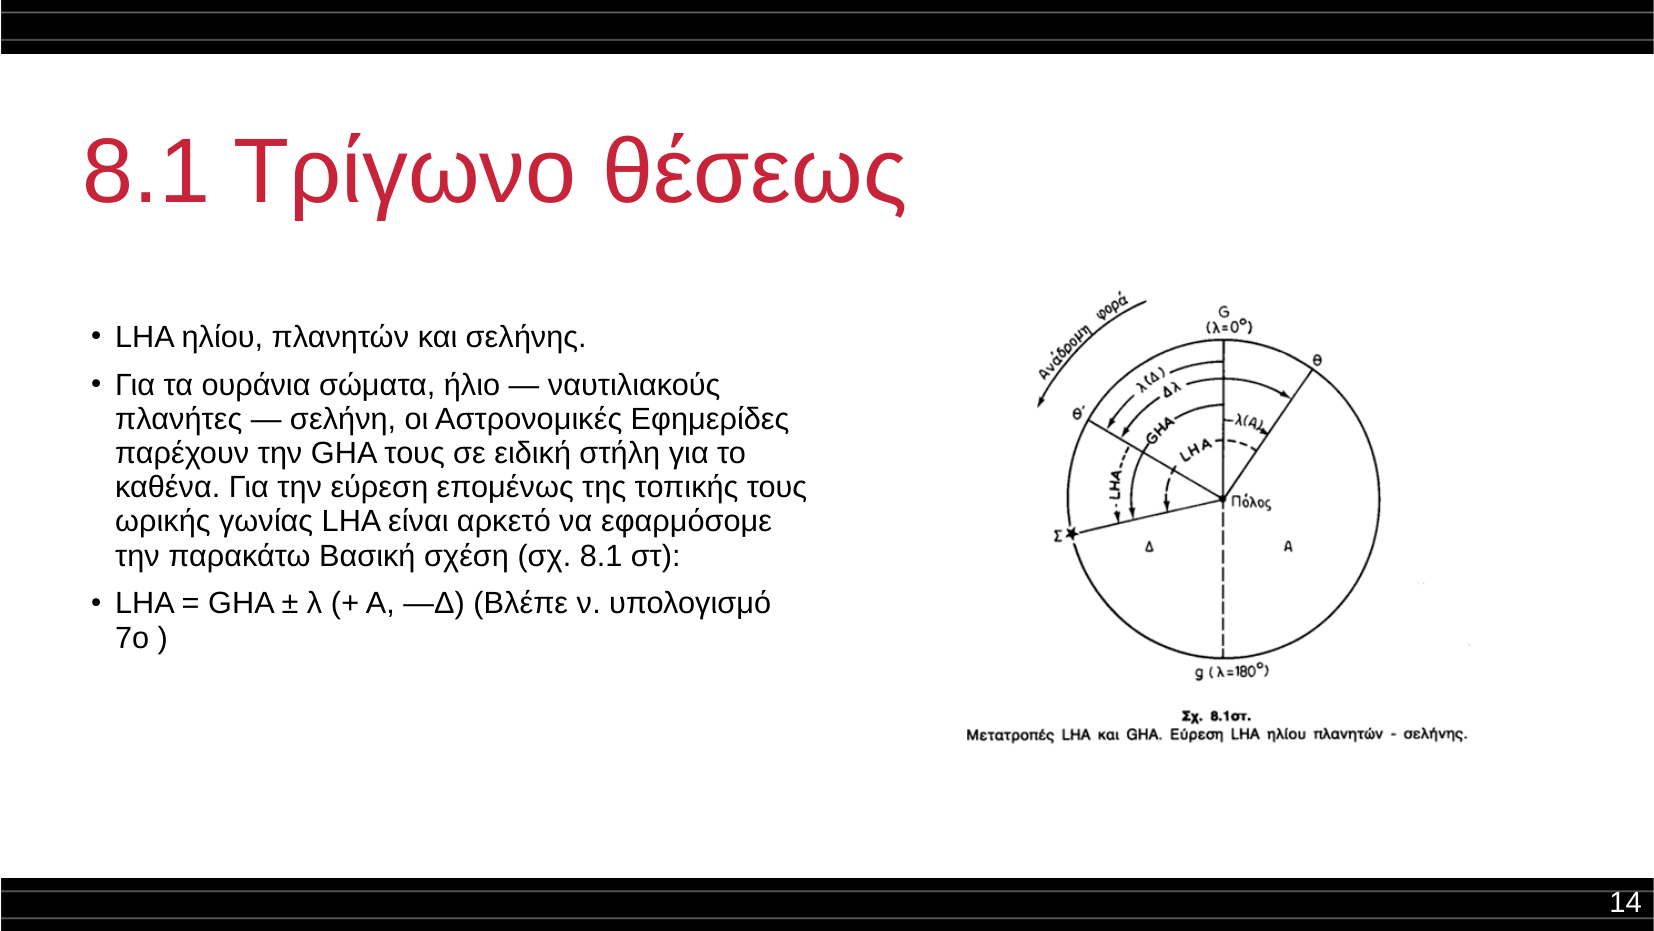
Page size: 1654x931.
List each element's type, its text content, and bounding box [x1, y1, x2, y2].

list LΗΑ ηλίου, πλανητών και σελήνης. Για τα ουράνια σώματα, ήλιο — ναυτιλιακούς πλανήτες — σελήνη, οι Αστρονομικές Εφημερίδες παρέχουν την GHA τους σε ειδική στήλη για το καθένα. Για την εύρεση επομένως της τοπικής τους ωρικής γωνίας LΗΑ είναι αρκετό να εφαρμόσομε την παρακάτω Βασική σχέση (σχ. 8.1 στ): LΗΑ = GΗΑ ± λ (+ Α, —Δ) (Βλέπε ν. υπολογισμό 7ο ) [82, 271, 809, 758]
picture [1, 0, 1654, 54]
title 8.1 Τρίγωνο θέσεως [82, 92, 1571, 249]
picture [1, 878, 1654, 931]
picture [935, 271, 1481, 757]
